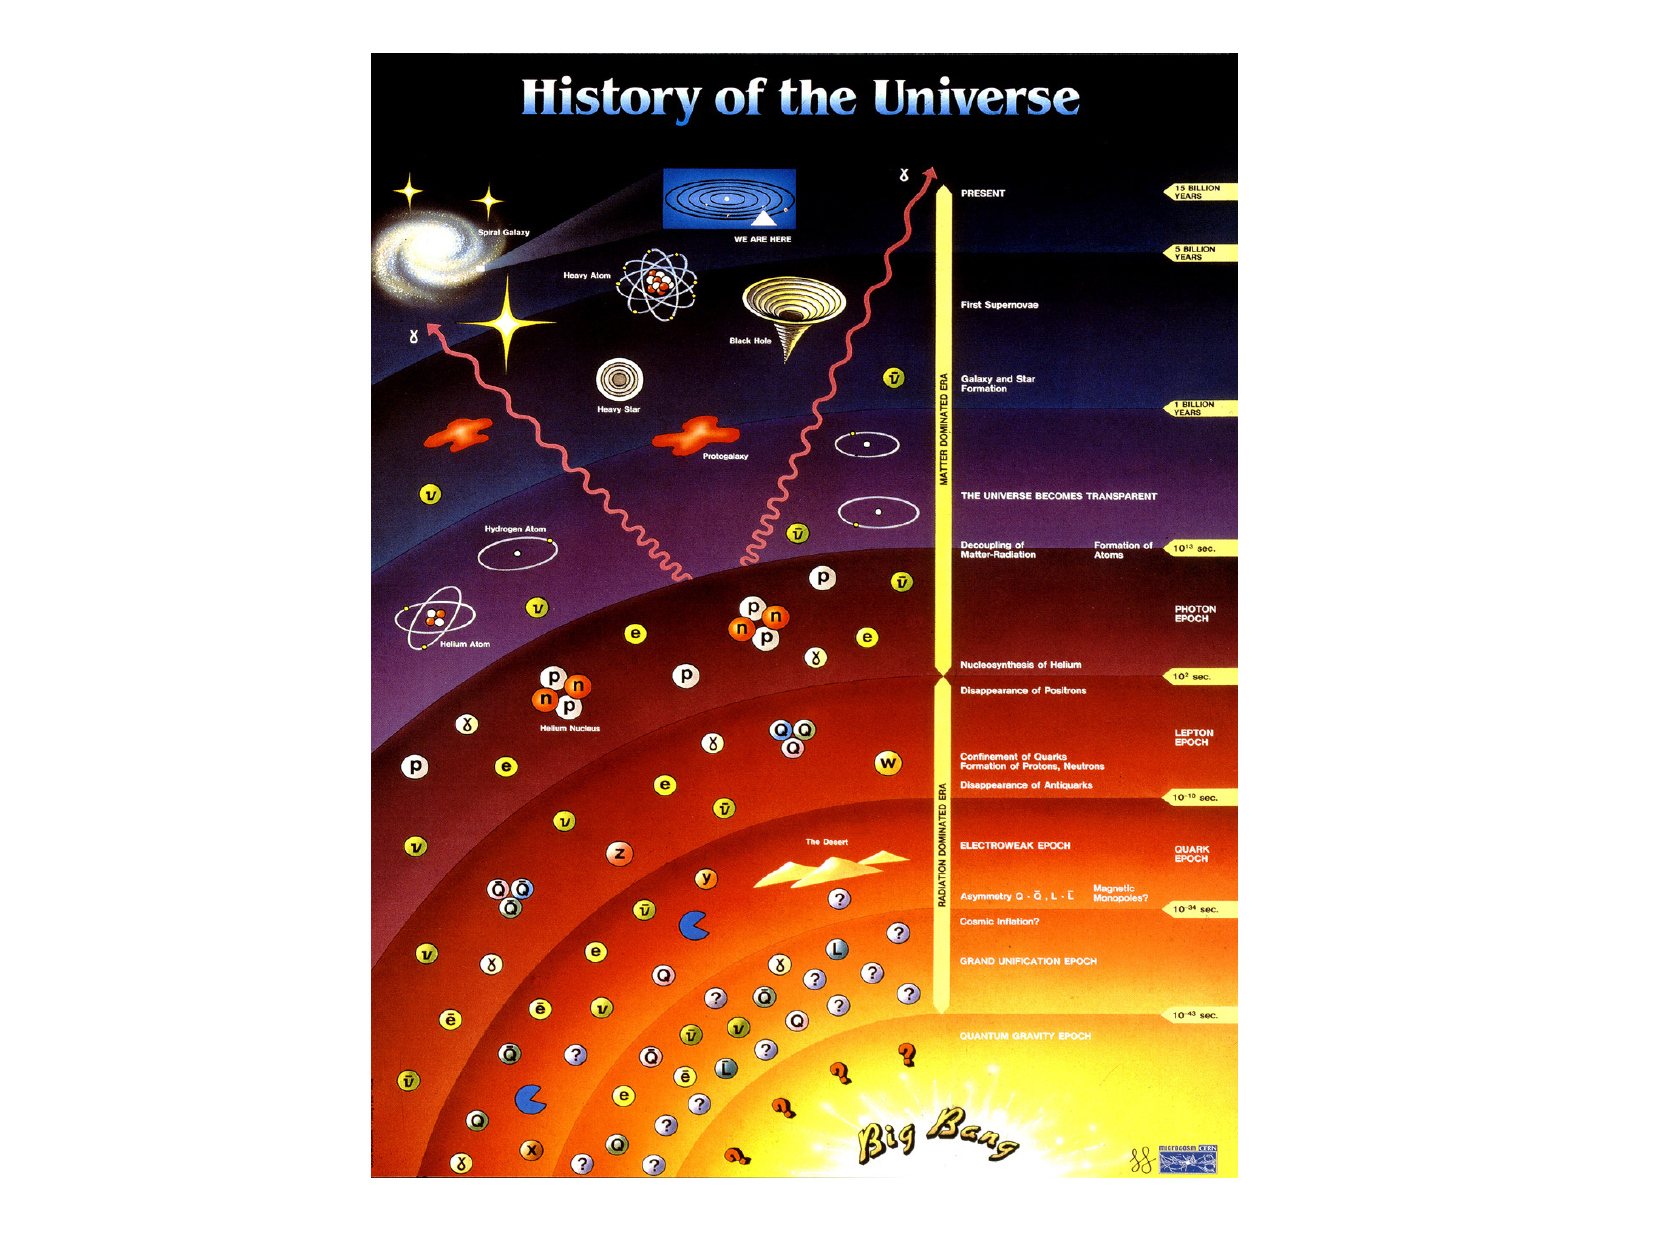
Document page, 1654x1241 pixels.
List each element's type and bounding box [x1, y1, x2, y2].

picture [371, 53, 1238, 1178]
